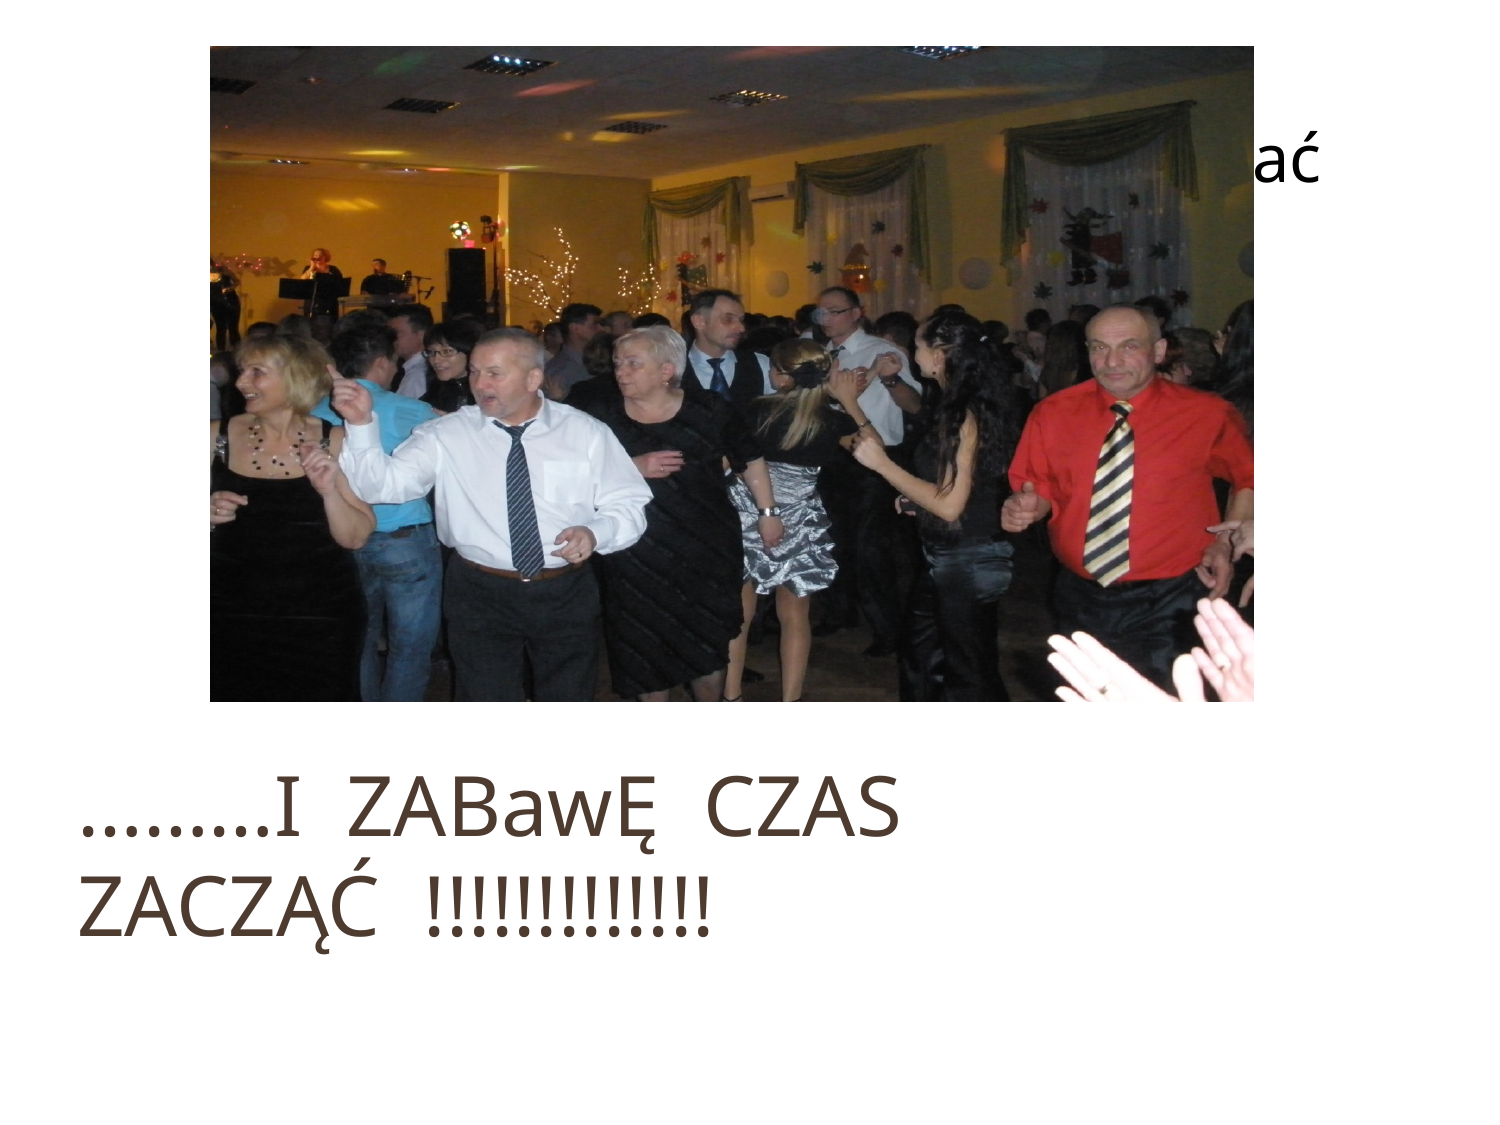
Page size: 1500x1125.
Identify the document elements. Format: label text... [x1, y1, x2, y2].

title ………I ZABawĘ CZAS ZACZĄĆ !!!!!!!!!!!!! [62, 738, 1025, 905]
list [62, 907, 1025, 1034]
picture [210, 46, 1254, 702]
